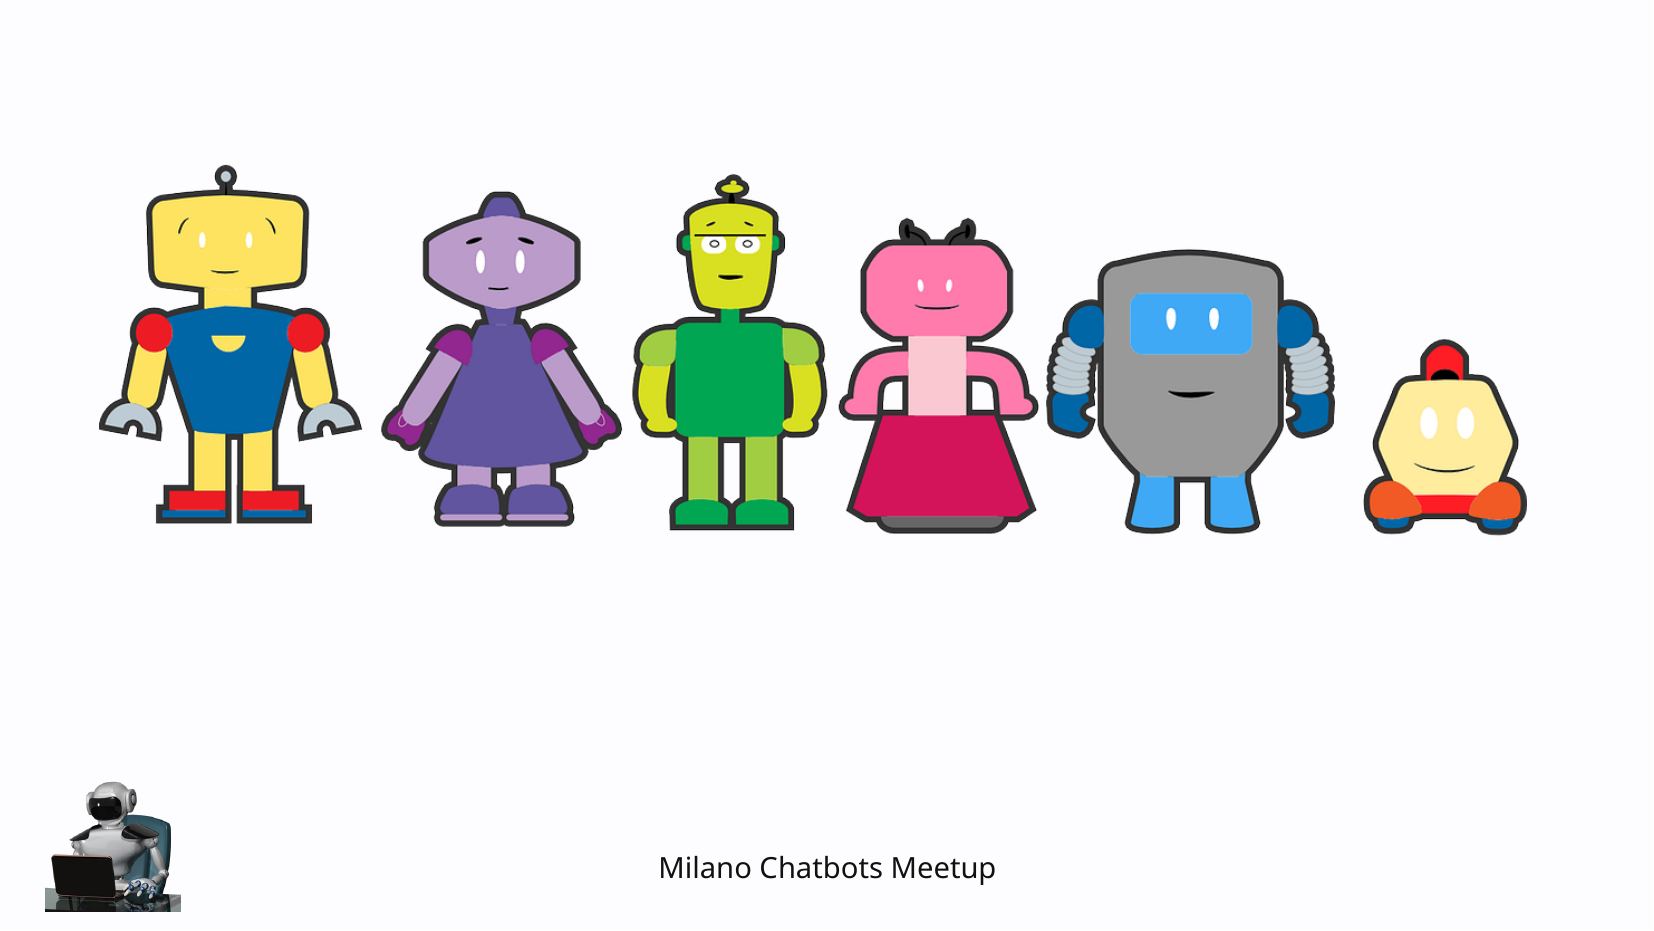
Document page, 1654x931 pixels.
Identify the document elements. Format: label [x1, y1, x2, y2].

picture [45, 777, 181, 912]
picture [99, 0, 1527, 708]
